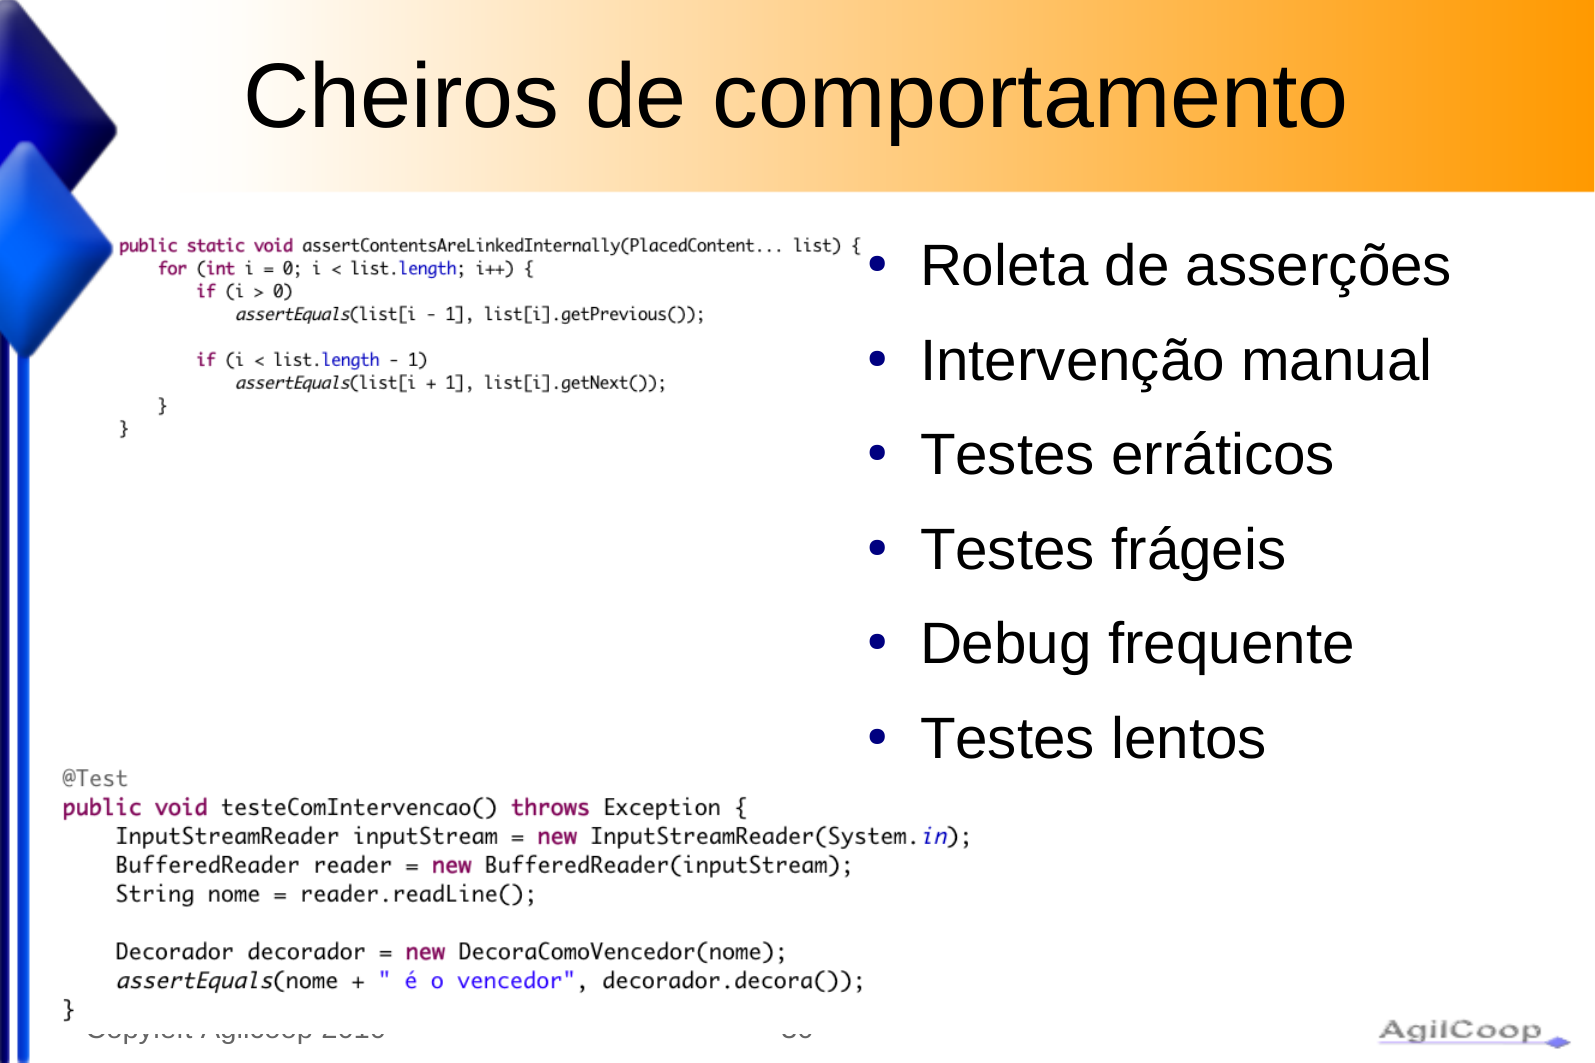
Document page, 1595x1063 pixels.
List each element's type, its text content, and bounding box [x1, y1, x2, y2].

picture [0, 0, 1595, 1063]
title Cheiros de comportamento [79, 6, 1515, 185]
list Roleta de asserções Intervenção manual Testes erráticos Testes frágeis Debug frequente Testes lentos [849, 232, 1550, 947]
